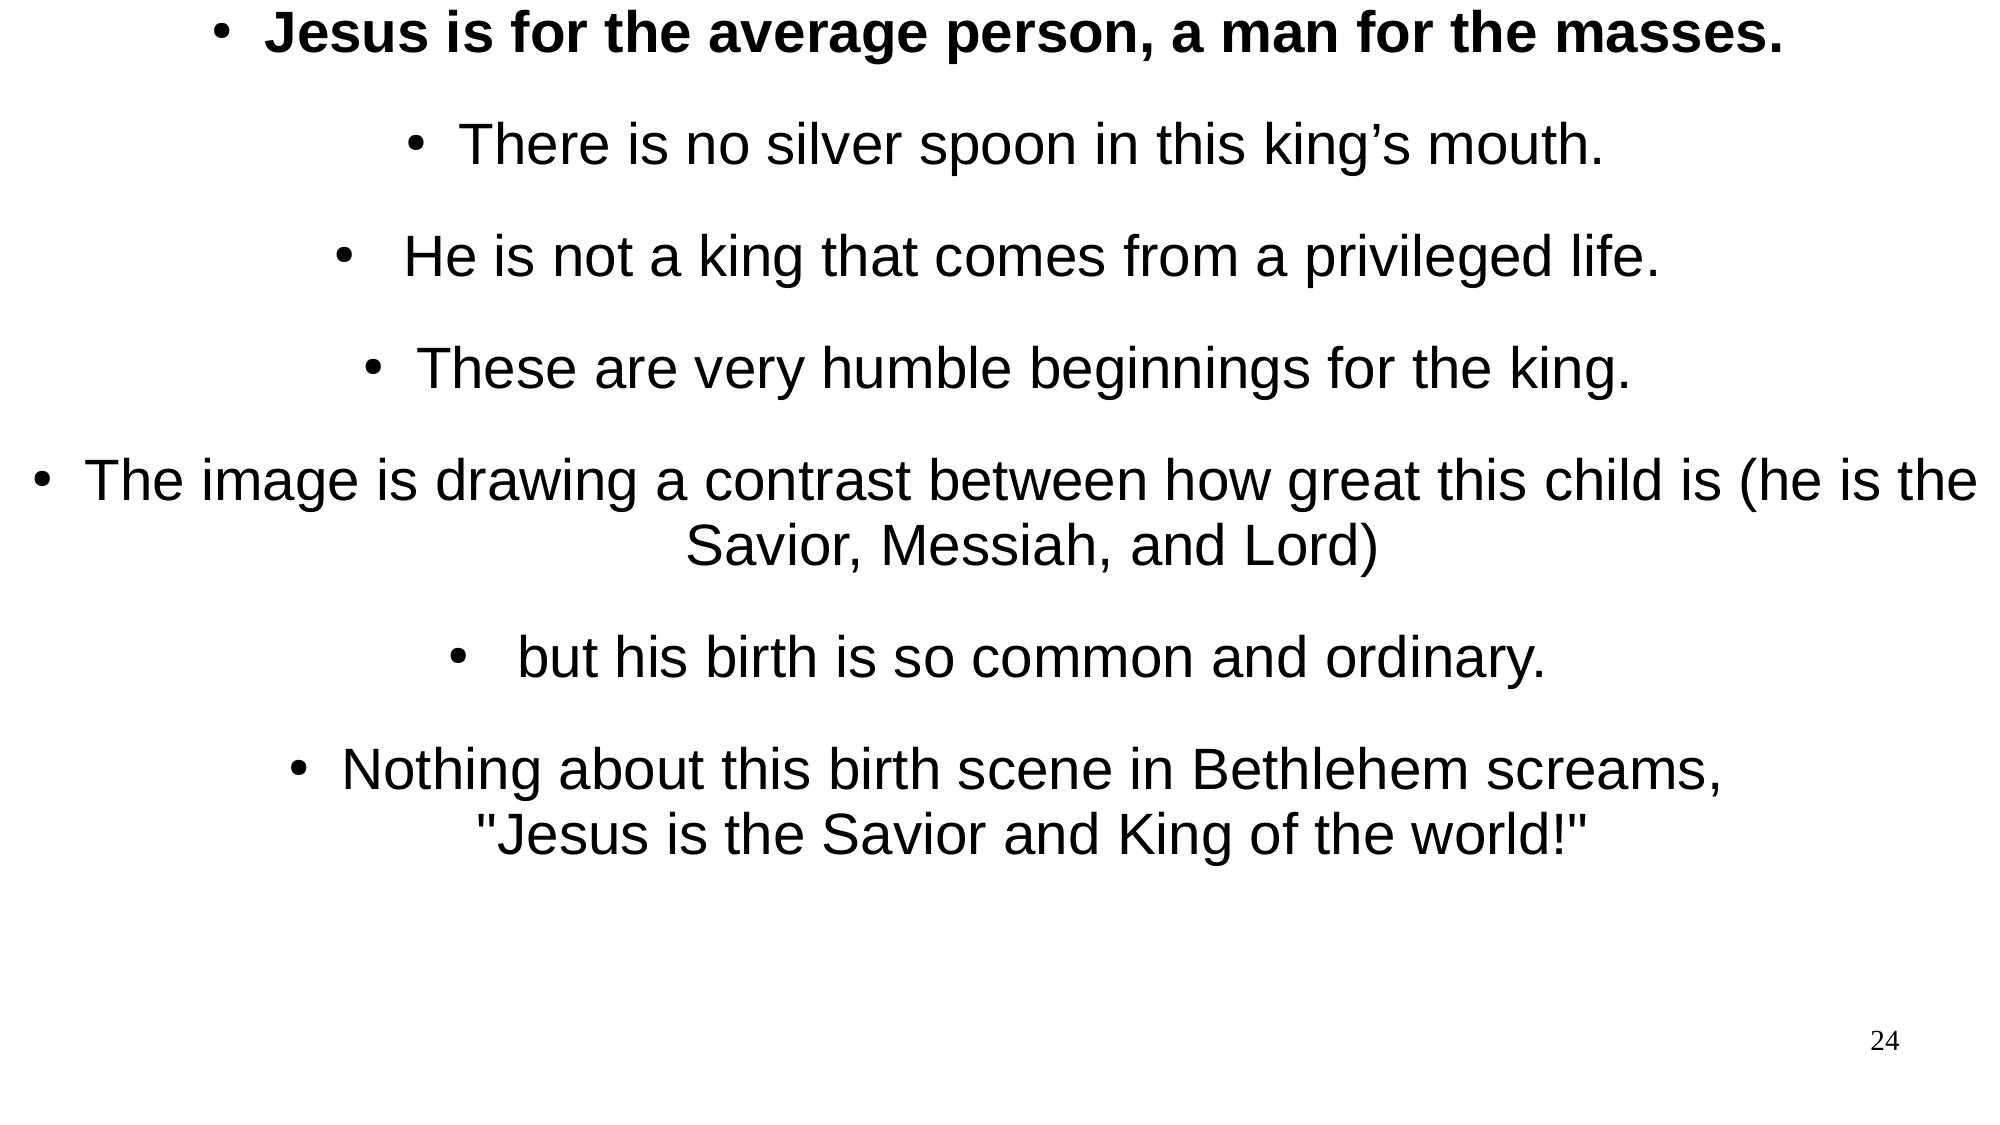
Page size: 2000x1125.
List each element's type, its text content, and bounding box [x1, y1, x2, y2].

list Jesus is for the average person, a man for the masses. There is no silver spoon in this king’s mouth. He is not a king that comes from a privileged life. These are very humble beginnings for the king. The image is drawing a contrast between how great this child is (he is the Savior, Messiah, and Lord) but his birth is so common and ordinary. Nothing about this birth scene in Bethlehem screams, "Jesus is the Savior and King of the world!" [0, 0, 1996, 1123]
